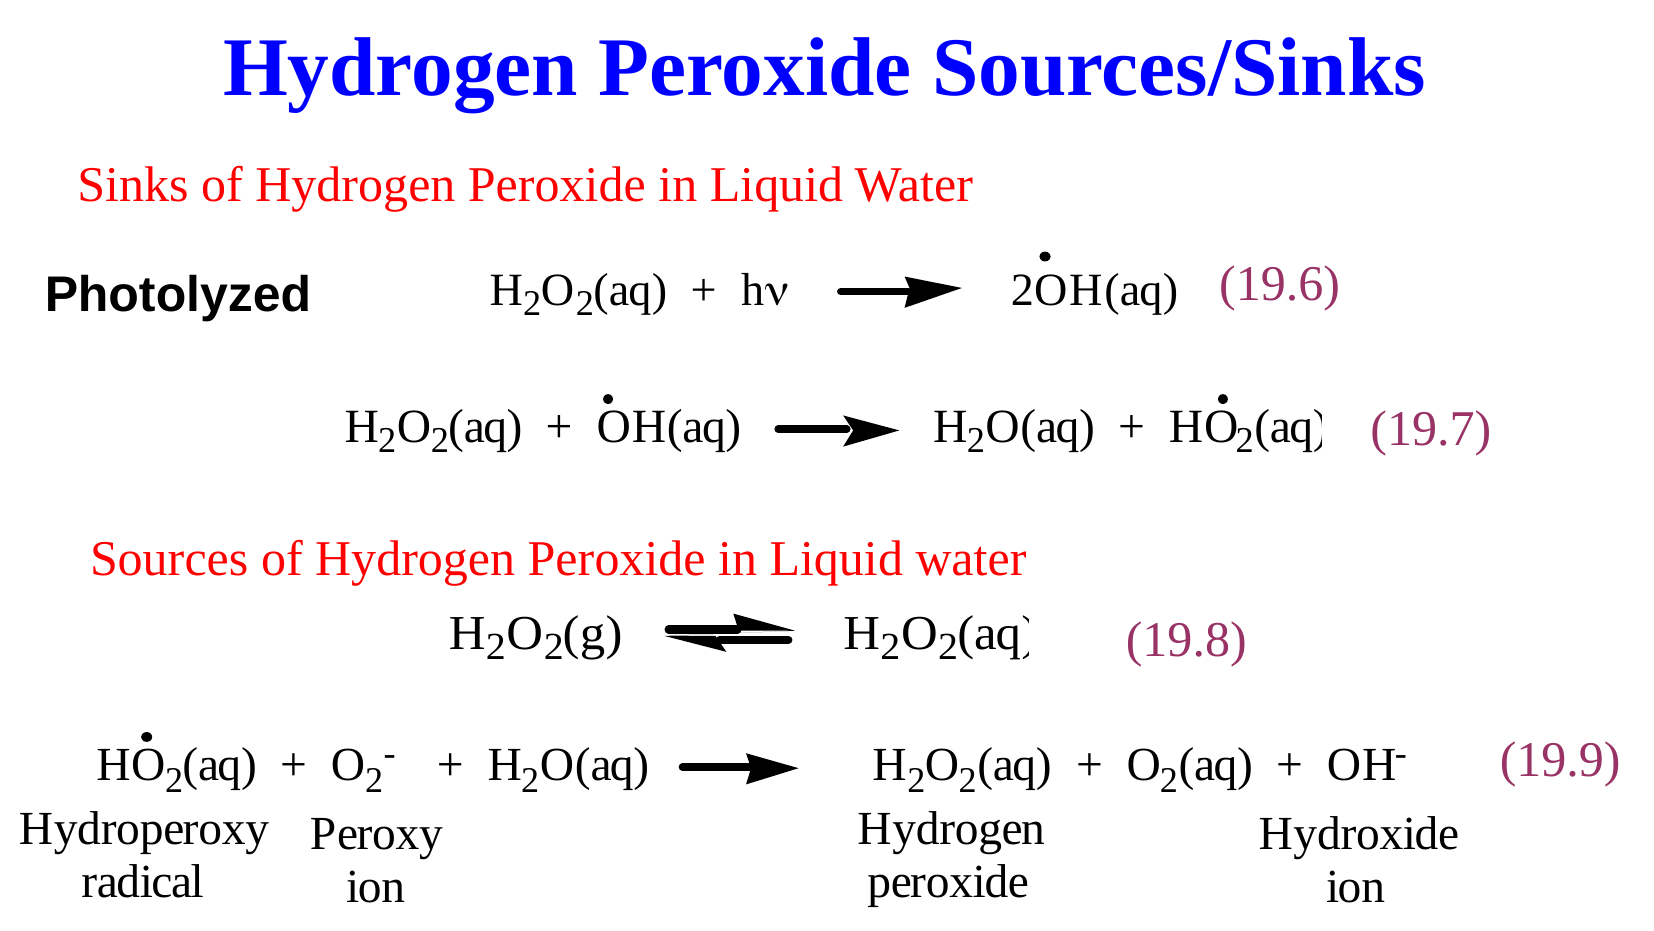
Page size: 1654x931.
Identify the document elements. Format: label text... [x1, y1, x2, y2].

title Hydrogen Peroxide Sources/Sinks [0, 3, 1651, 121]
text_box (19.8) [1111, 604, 1276, 675]
chart [482, 230, 1186, 329]
text_box Photolyzed [30, 258, 327, 329]
text_box (19.9) [1485, 724, 1649, 795]
text_box Sources of Hydrogen Peroxide in Liquid water [75, 529, 1475, 602]
text_box (19.6) [1204, 248, 1369, 319]
chart [6, 705, 1465, 916]
chart [435, 599, 1031, 676]
text_box (19.7) [1355, 393, 1520, 465]
chart [332, 367, 1322, 462]
text_box Sinks of Hydrogen Peroxide in Liquid Water [62, 155, 1463, 255]
